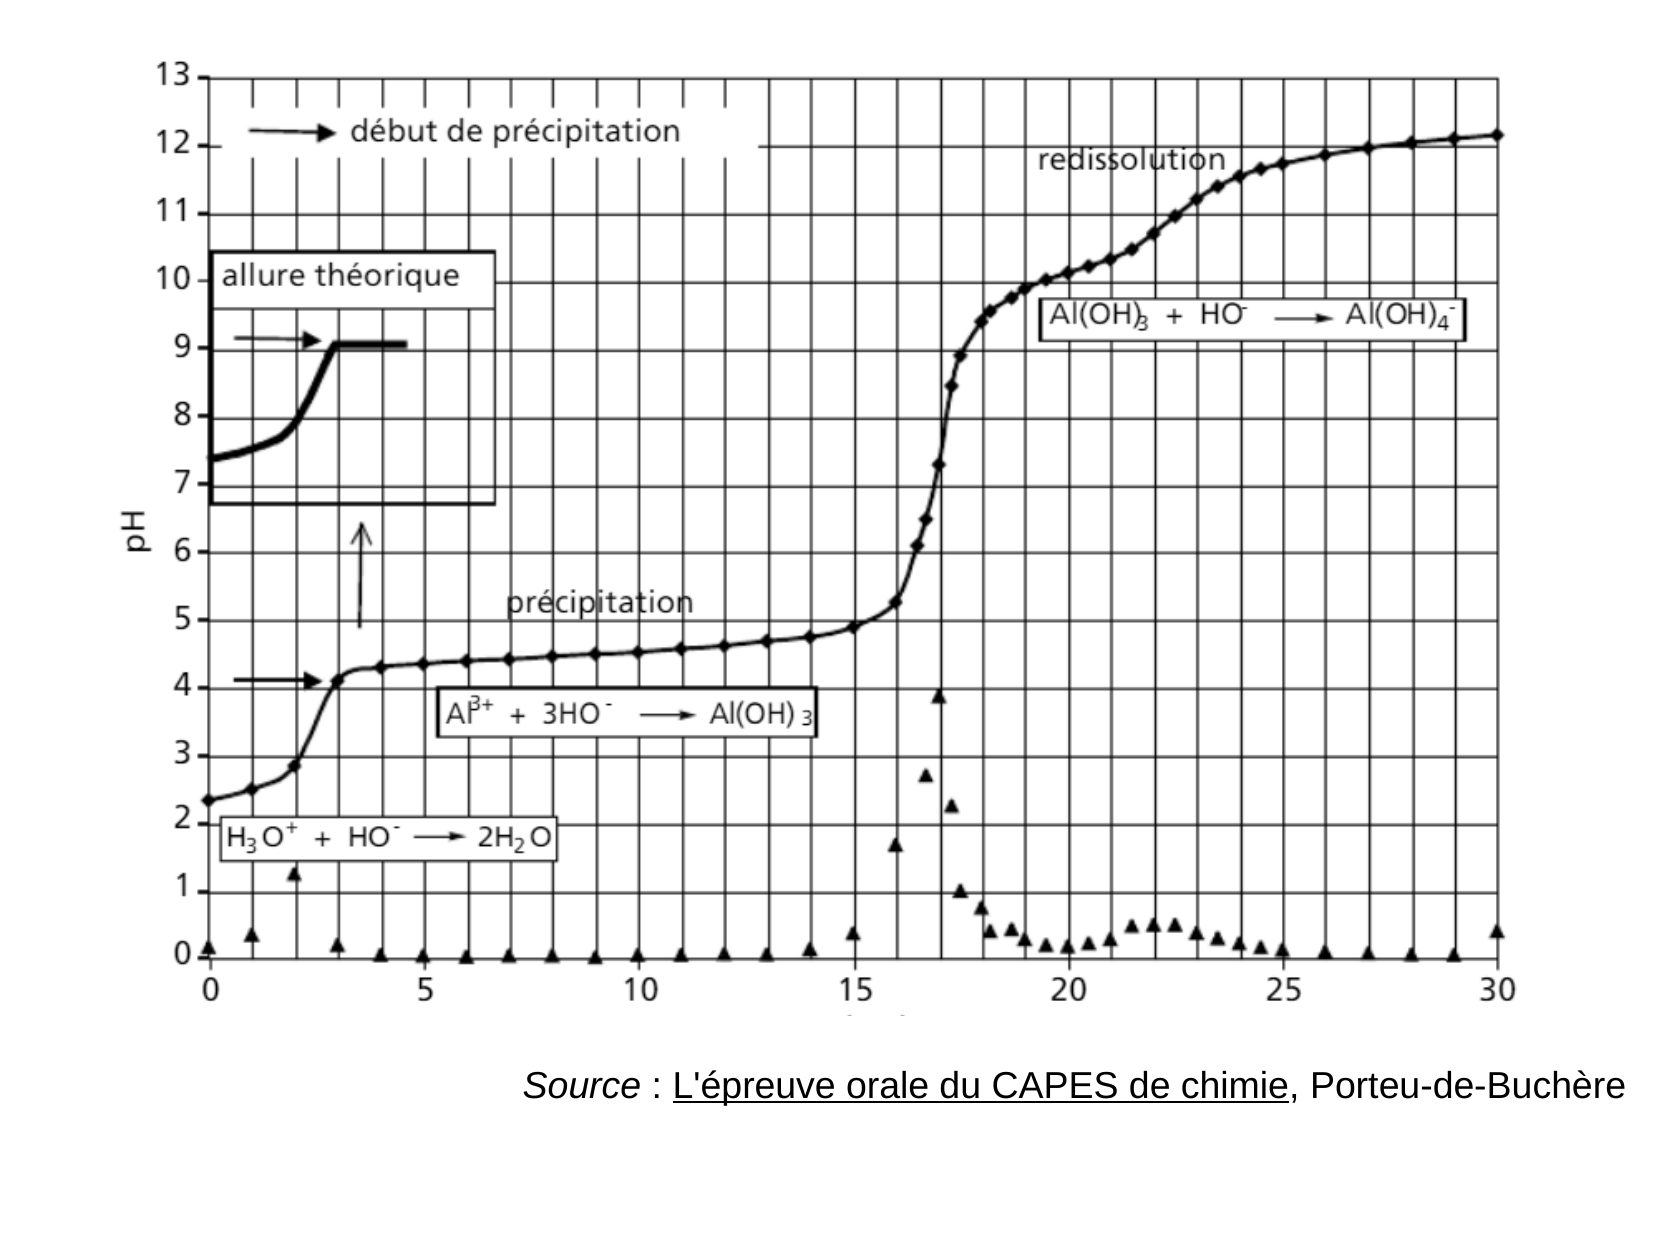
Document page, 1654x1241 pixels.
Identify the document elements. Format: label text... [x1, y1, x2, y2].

text_box Source : L'épreuve orale du CAPES de chimie, Porteu-de-Buchère [507, 1057, 1642, 1114]
picture [101, 24, 1552, 1016]
